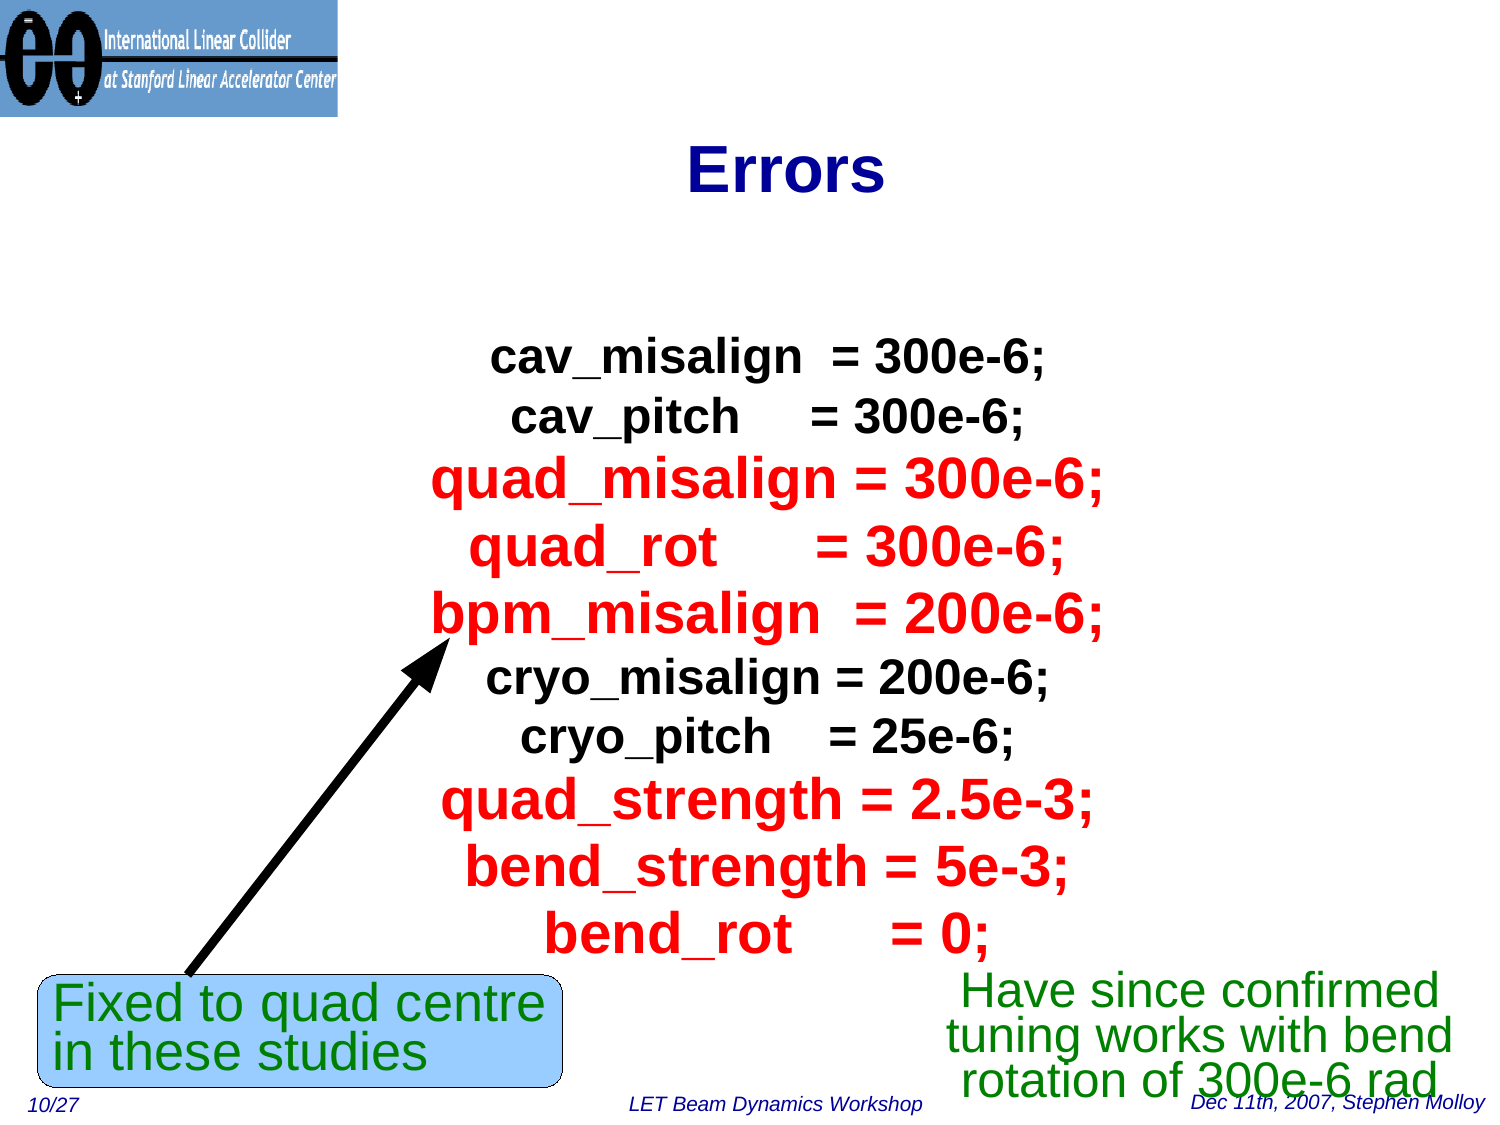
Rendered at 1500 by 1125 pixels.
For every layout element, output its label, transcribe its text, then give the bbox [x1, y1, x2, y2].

picture [0, 0, 338, 117]
text_box Fixed to quad centre in these studies [37, 975, 563, 1100]
text_box [1087, 1012, 1118, 1083]
title Errors [337, 87, 1237, 263]
list cav_misalign = 300e-6; cav_pitch = 300e-6; quad_misalign = 300e-6; quad_rot = 300e-6; bpm_misalign = 200e-6; cryo_misalign = 200e-6; cryo_pitch = 25e-6; quad_strength = 2.5e-3; bend_strength = 5e-3; bend_rot = 0; [112, 337, 1424, 1051]
text_box Have since confirmed tuning works with bend rotation of 300e-6 rad [900, 964, 1500, 1125]
